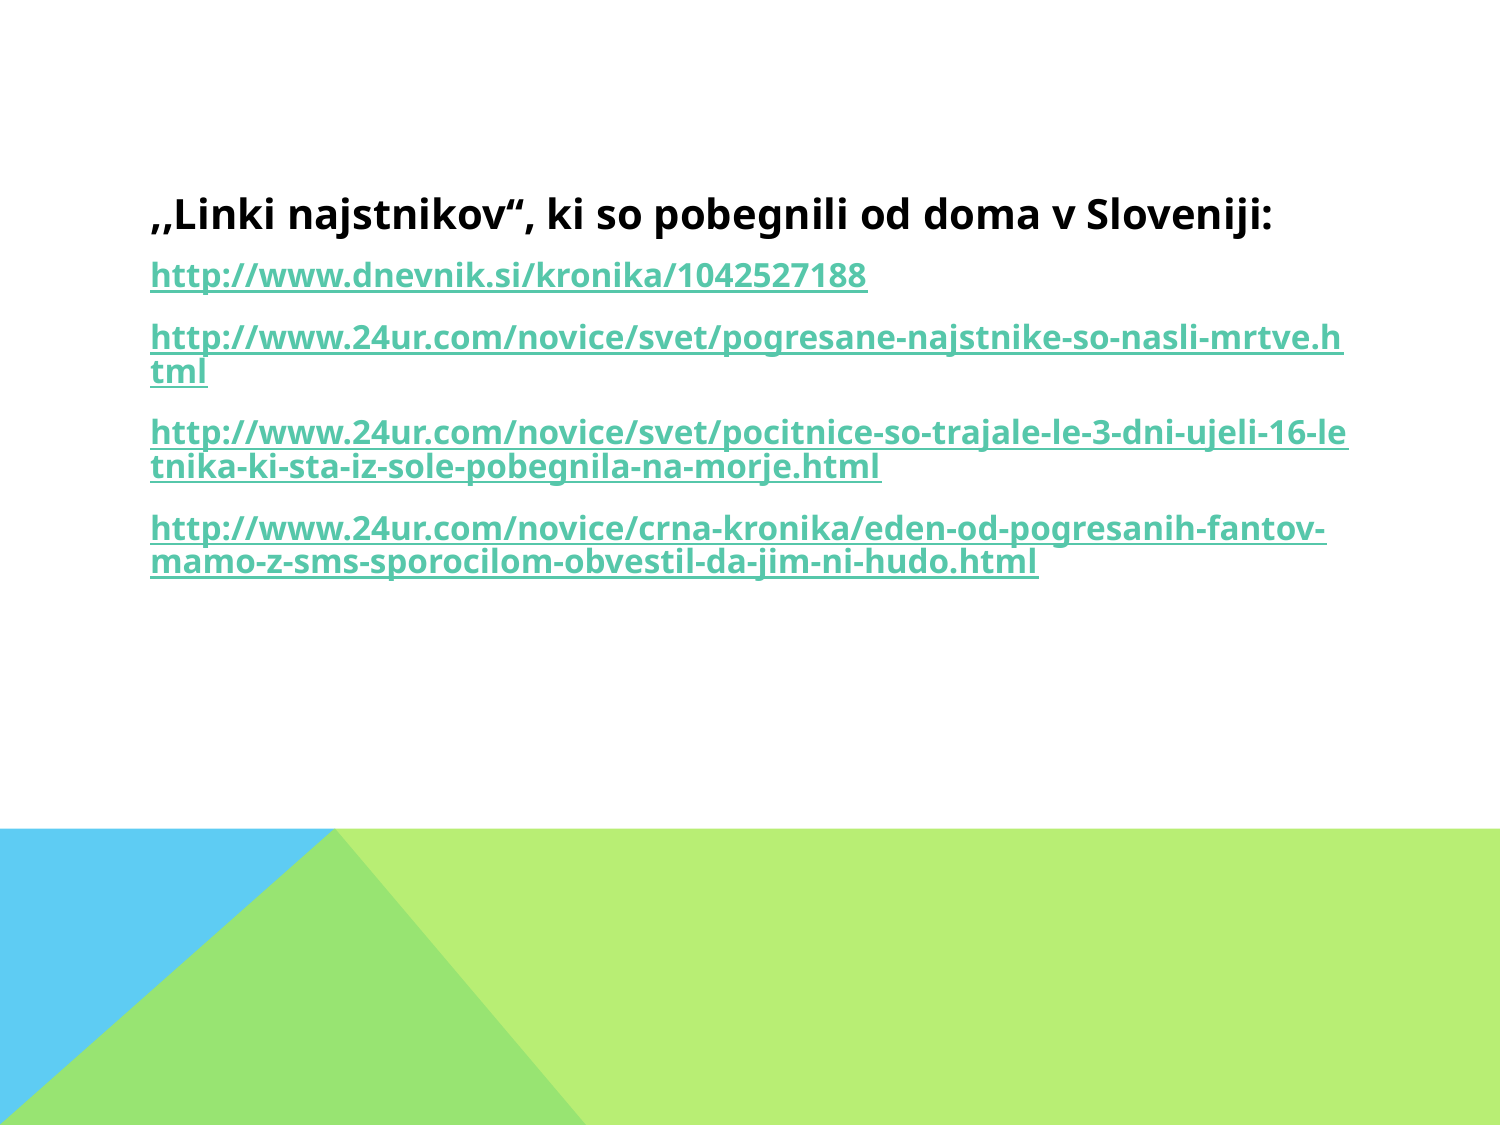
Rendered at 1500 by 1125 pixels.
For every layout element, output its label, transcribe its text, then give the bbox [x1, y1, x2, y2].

list ‚‚Linki najstnikov‘‘, ki so pobegnili od doma v Sloveniji: http://www.dnevnik.si/kronika/1042527188 http://www.24ur.com/novice/svet/pogresane-najstnike-so-nasli-mrtve.html http://www.24ur.com/novice/svet/pocitnice-so-trajale-le-3-dni-ujeli-16-letnika-ki-sta-iz-sole-pobegnila-na-morje.html http://www.24ur.com/novice/crna-kronika/eden-od-pogresanih-fantov-mamo-z-sms-sporocilom-obvestil-da-jim-ni-hudo.html [134, 180, 1369, 768]
